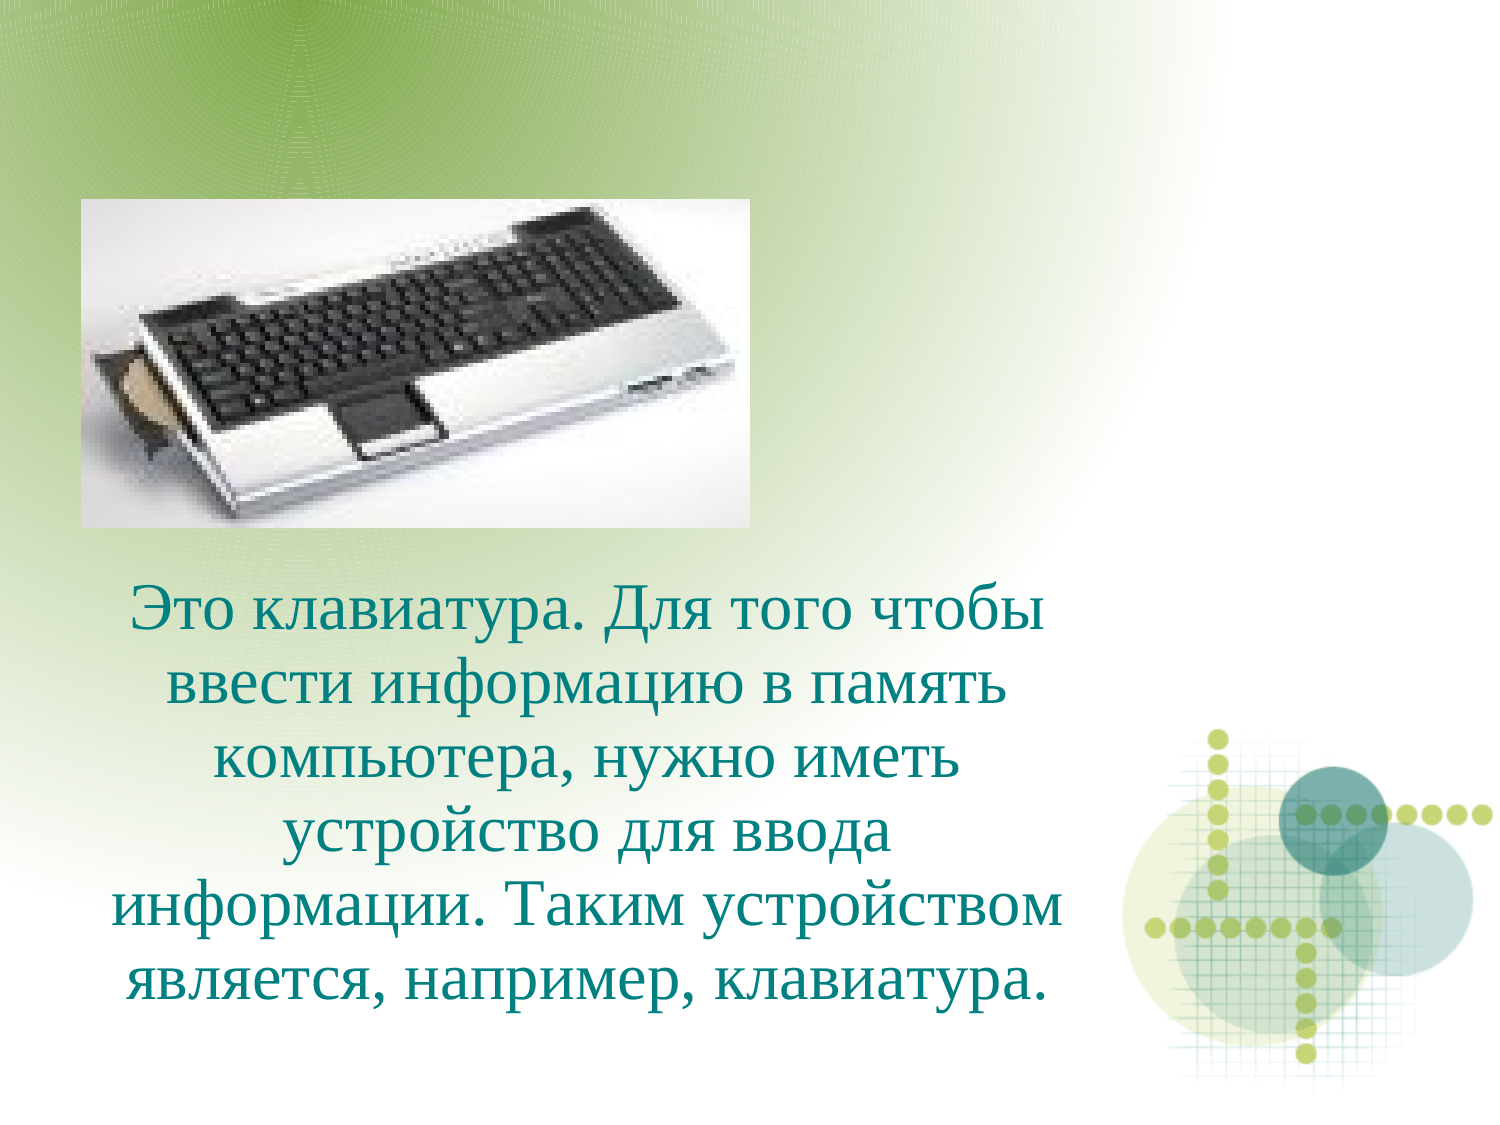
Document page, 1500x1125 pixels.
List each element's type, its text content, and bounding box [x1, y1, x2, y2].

subtitle Это клавиатура. Для того чтобы ввести информацию в память компьютера, нужно иметь устройство для ввода информации. Таким устройством является, например, клавиатура. [87, 562, 1089, 1023]
picture [1110, 718, 1500, 1098]
picture [81, 199, 751, 528]
